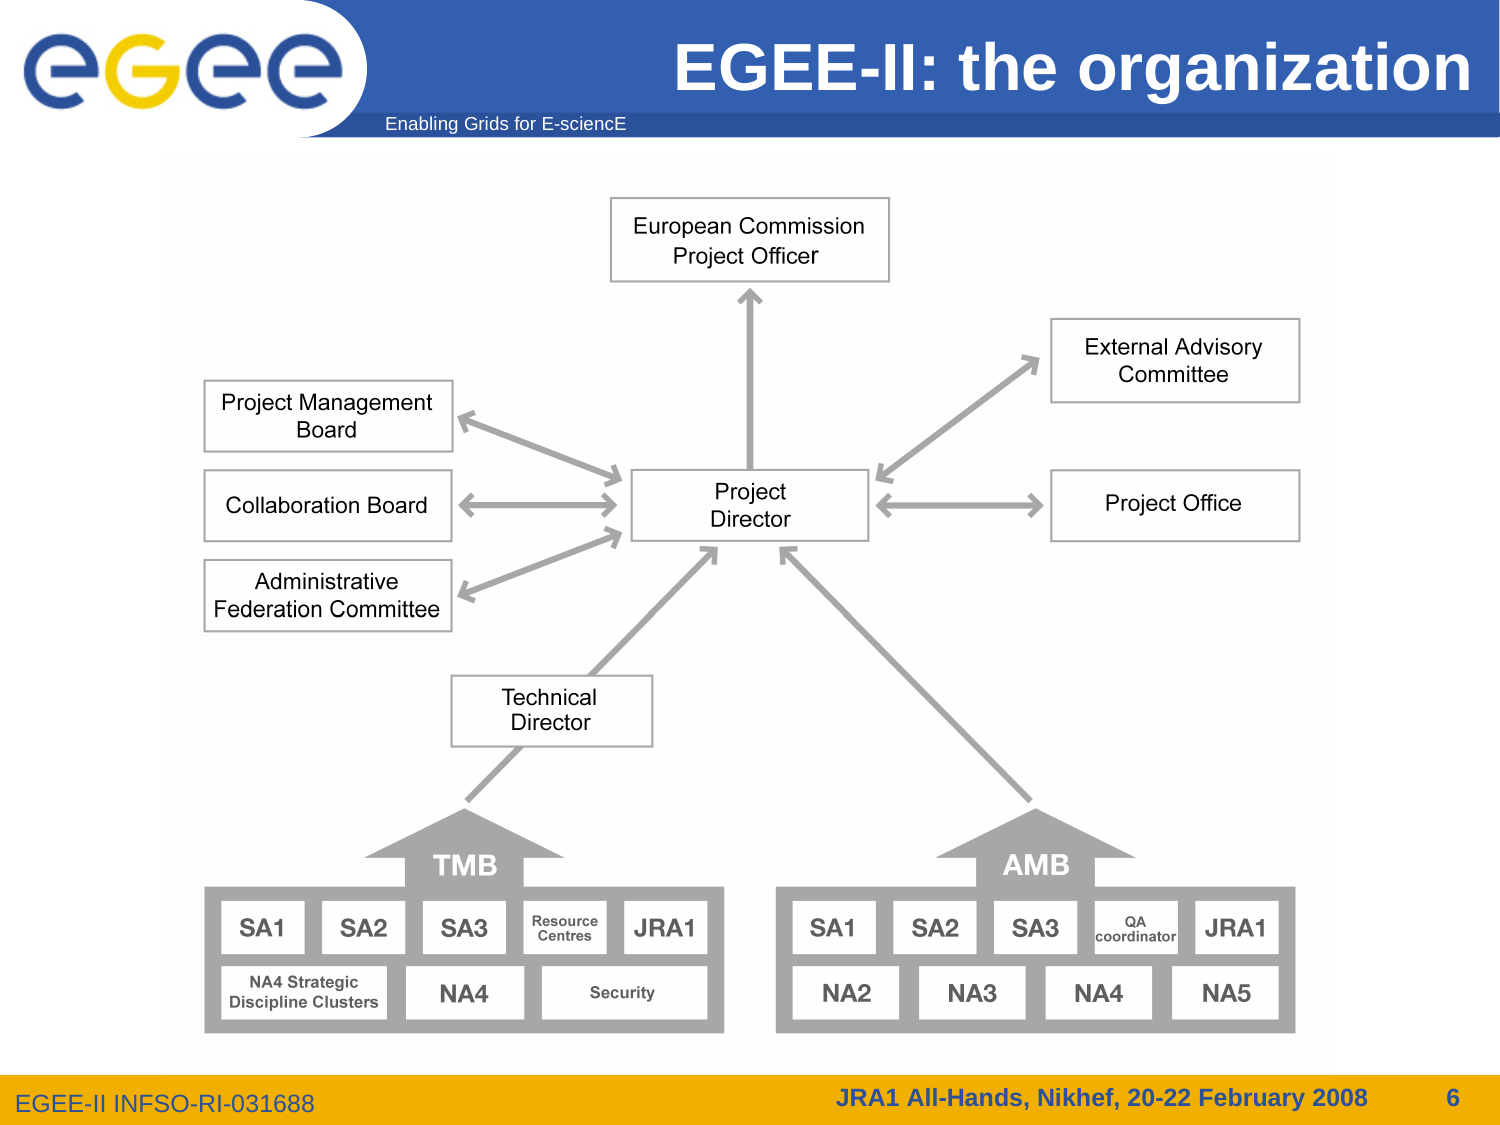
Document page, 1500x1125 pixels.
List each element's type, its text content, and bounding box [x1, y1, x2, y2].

title EGEE-II: the organization [369, 0, 1475, 148]
picture [18, 30, 349, 112]
picture [163, 158, 1335, 1073]
